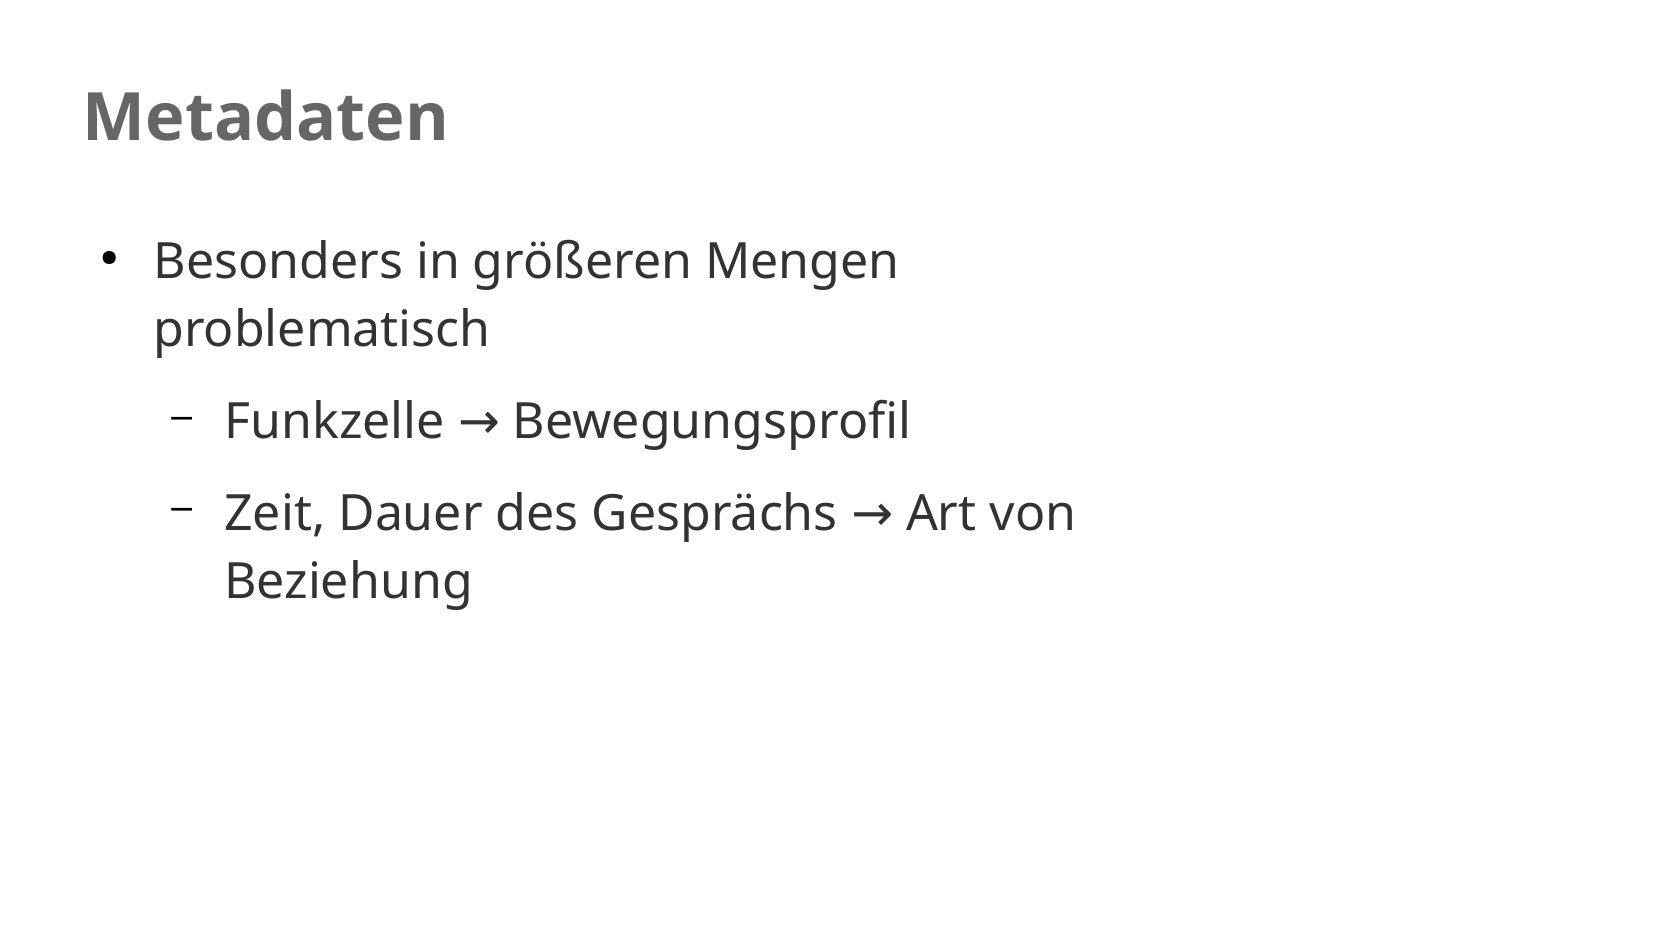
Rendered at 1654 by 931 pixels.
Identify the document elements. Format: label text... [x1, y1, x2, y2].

list Besonders in größeren Mengen problematisch Funkzelle → Bewegungsprofil Zeit, Dauer des Gesprächs → Art von Beziehung [82, 225, 1126, 758]
title Metadaten [82, 37, 1571, 193]
